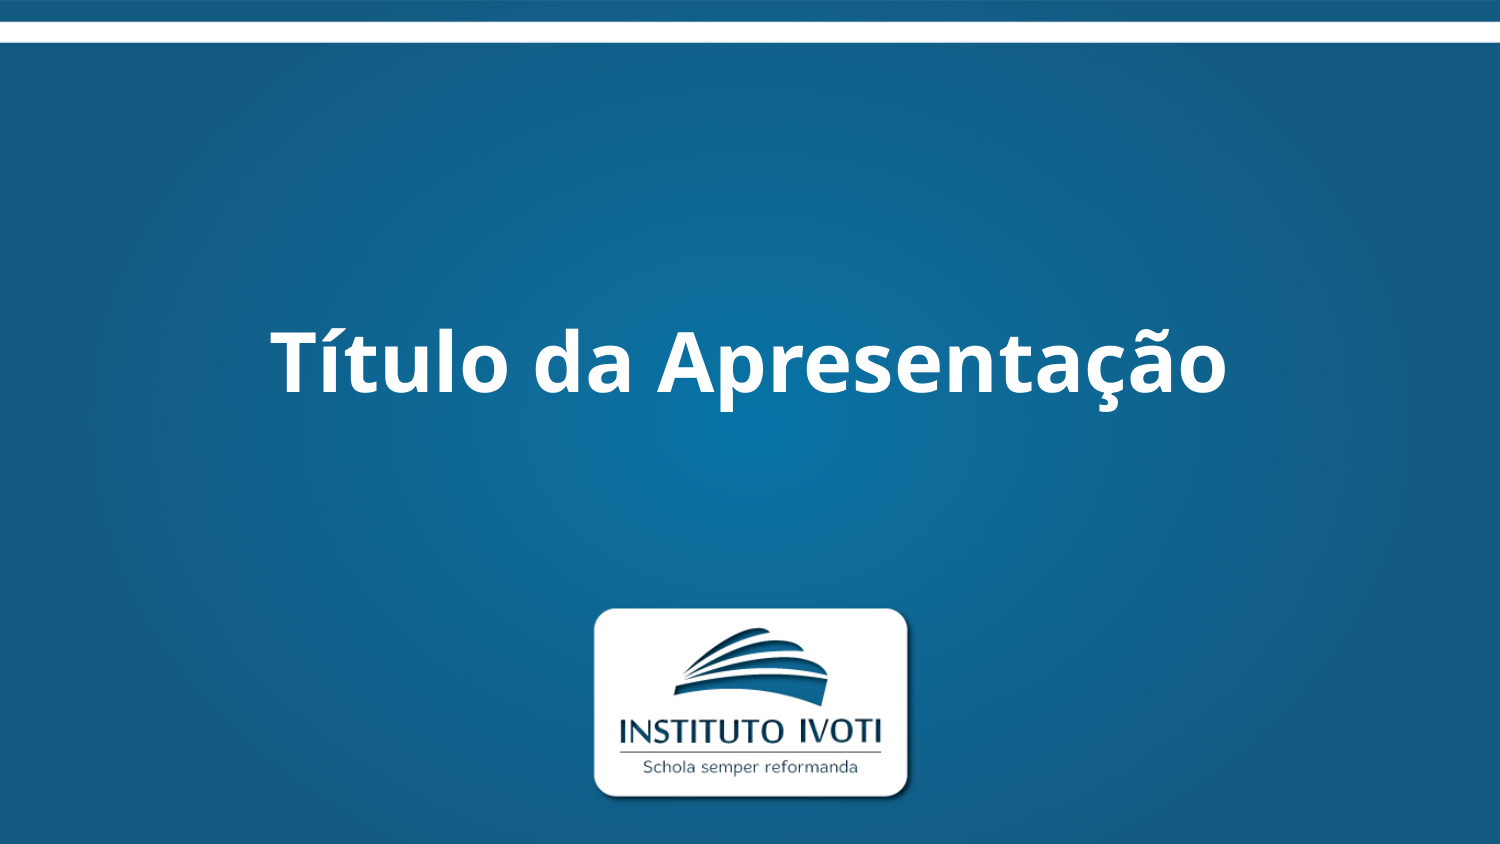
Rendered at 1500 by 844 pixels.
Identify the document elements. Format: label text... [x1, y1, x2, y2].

picture [0, 0, 1500, 844]
text_box Título da Apresentação [74, 33, 1425, 686]
